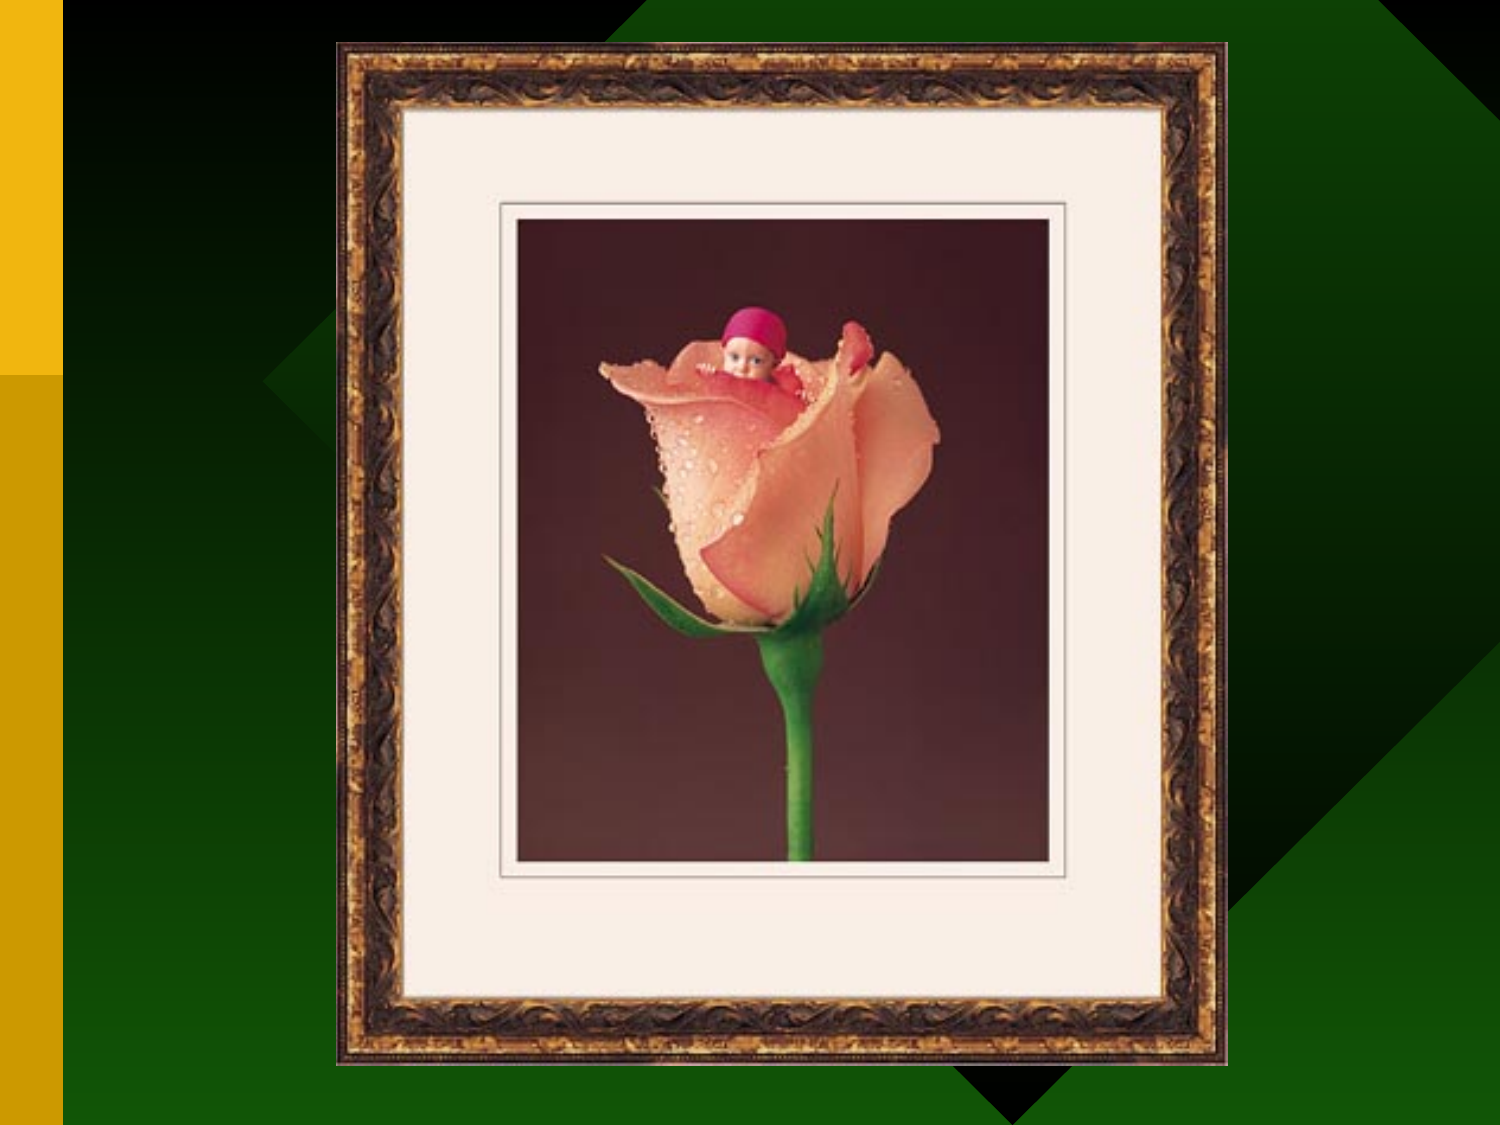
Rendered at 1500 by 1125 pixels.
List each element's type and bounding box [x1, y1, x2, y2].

picture [336, 42, 1228, 1066]
